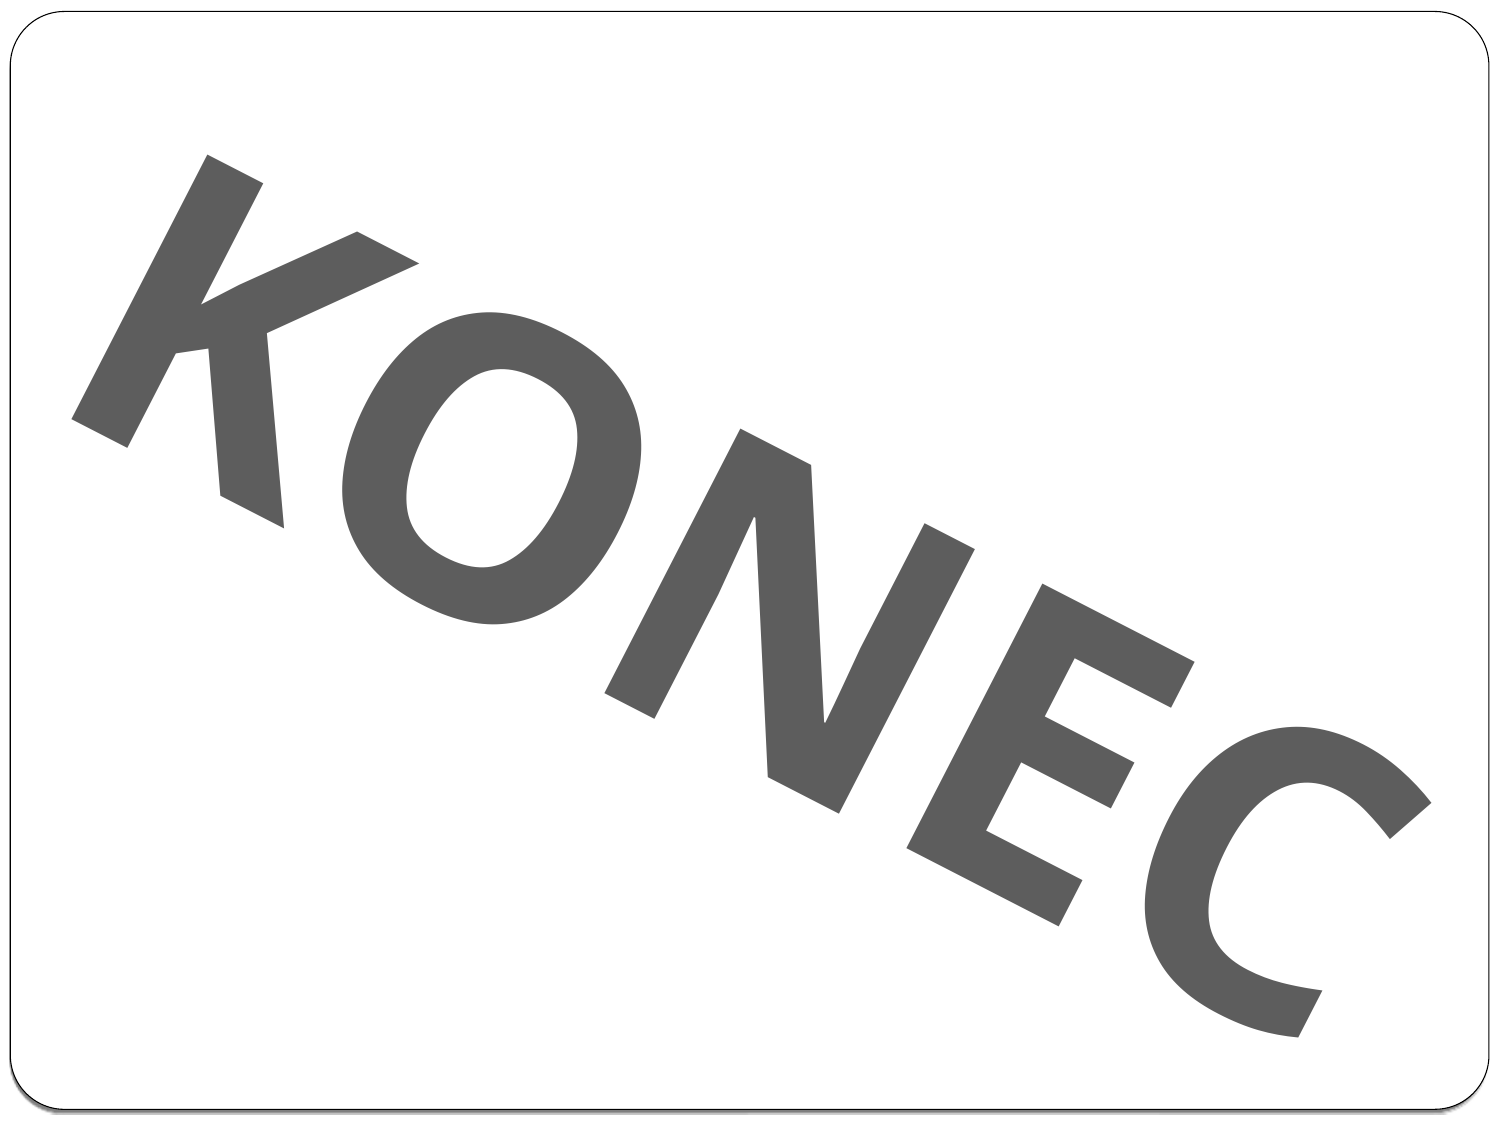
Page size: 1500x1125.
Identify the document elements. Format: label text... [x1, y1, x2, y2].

text_box KONEC [0, 18, 1500, 1125]
